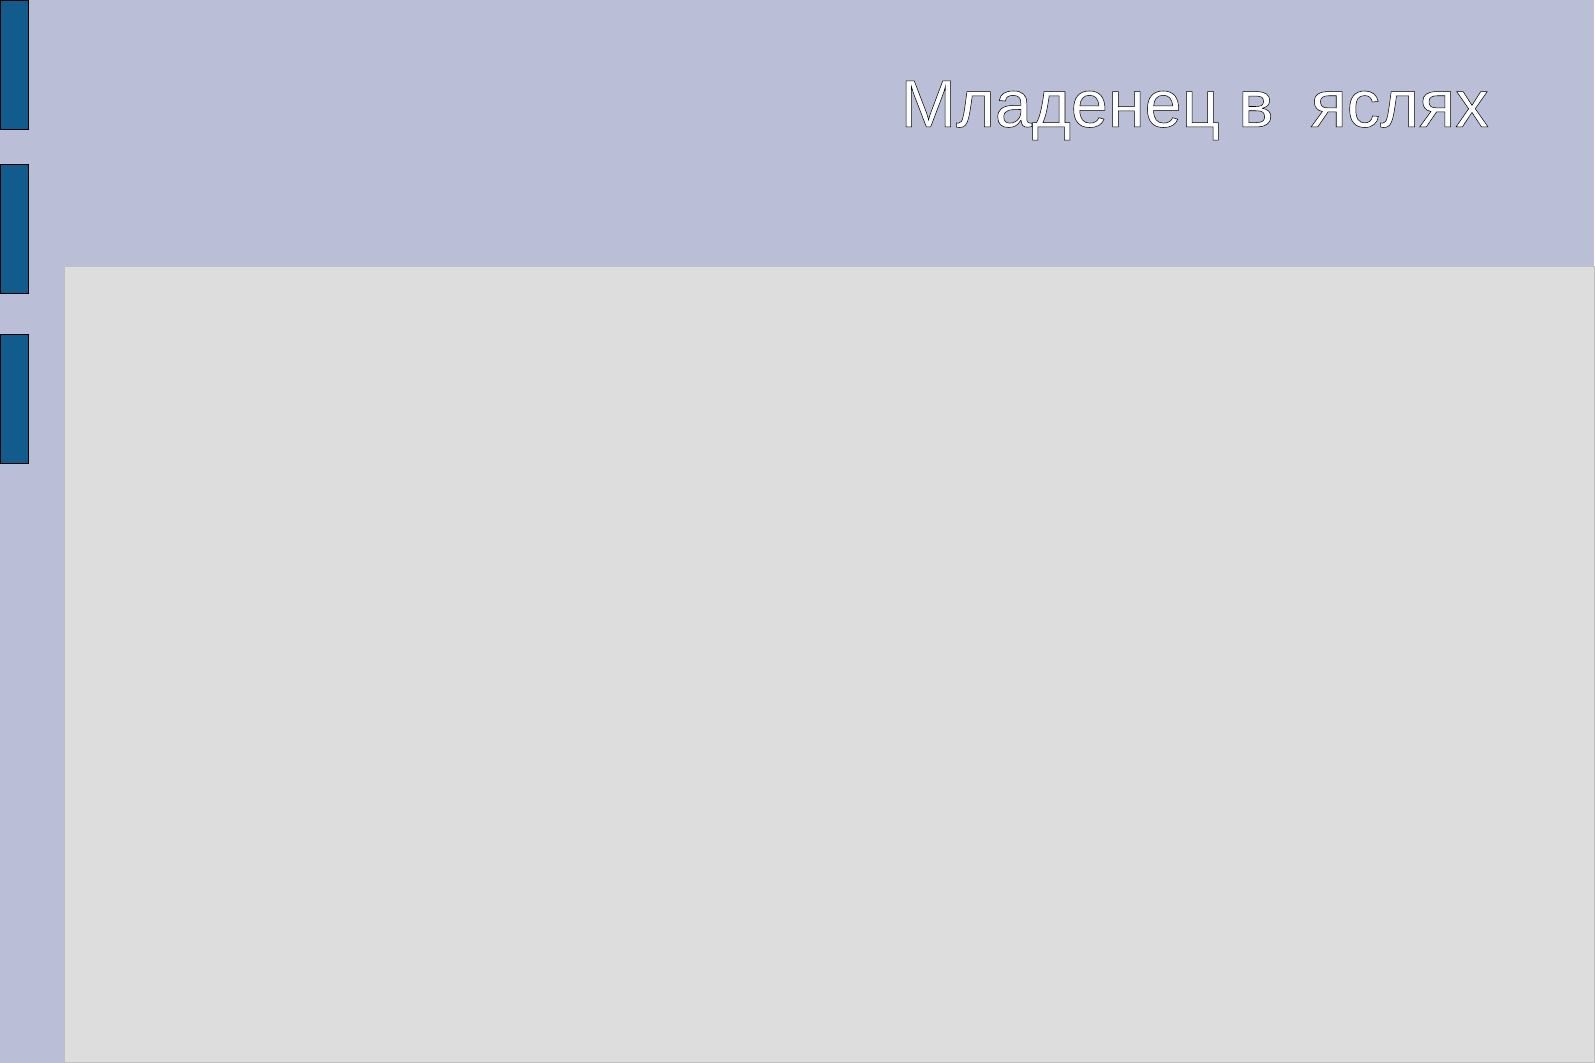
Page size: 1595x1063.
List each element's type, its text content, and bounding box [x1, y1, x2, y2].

picture [52, 29, 1595, 1034]
text_box Младенец в яслях [885, 59, 1595, 149]
